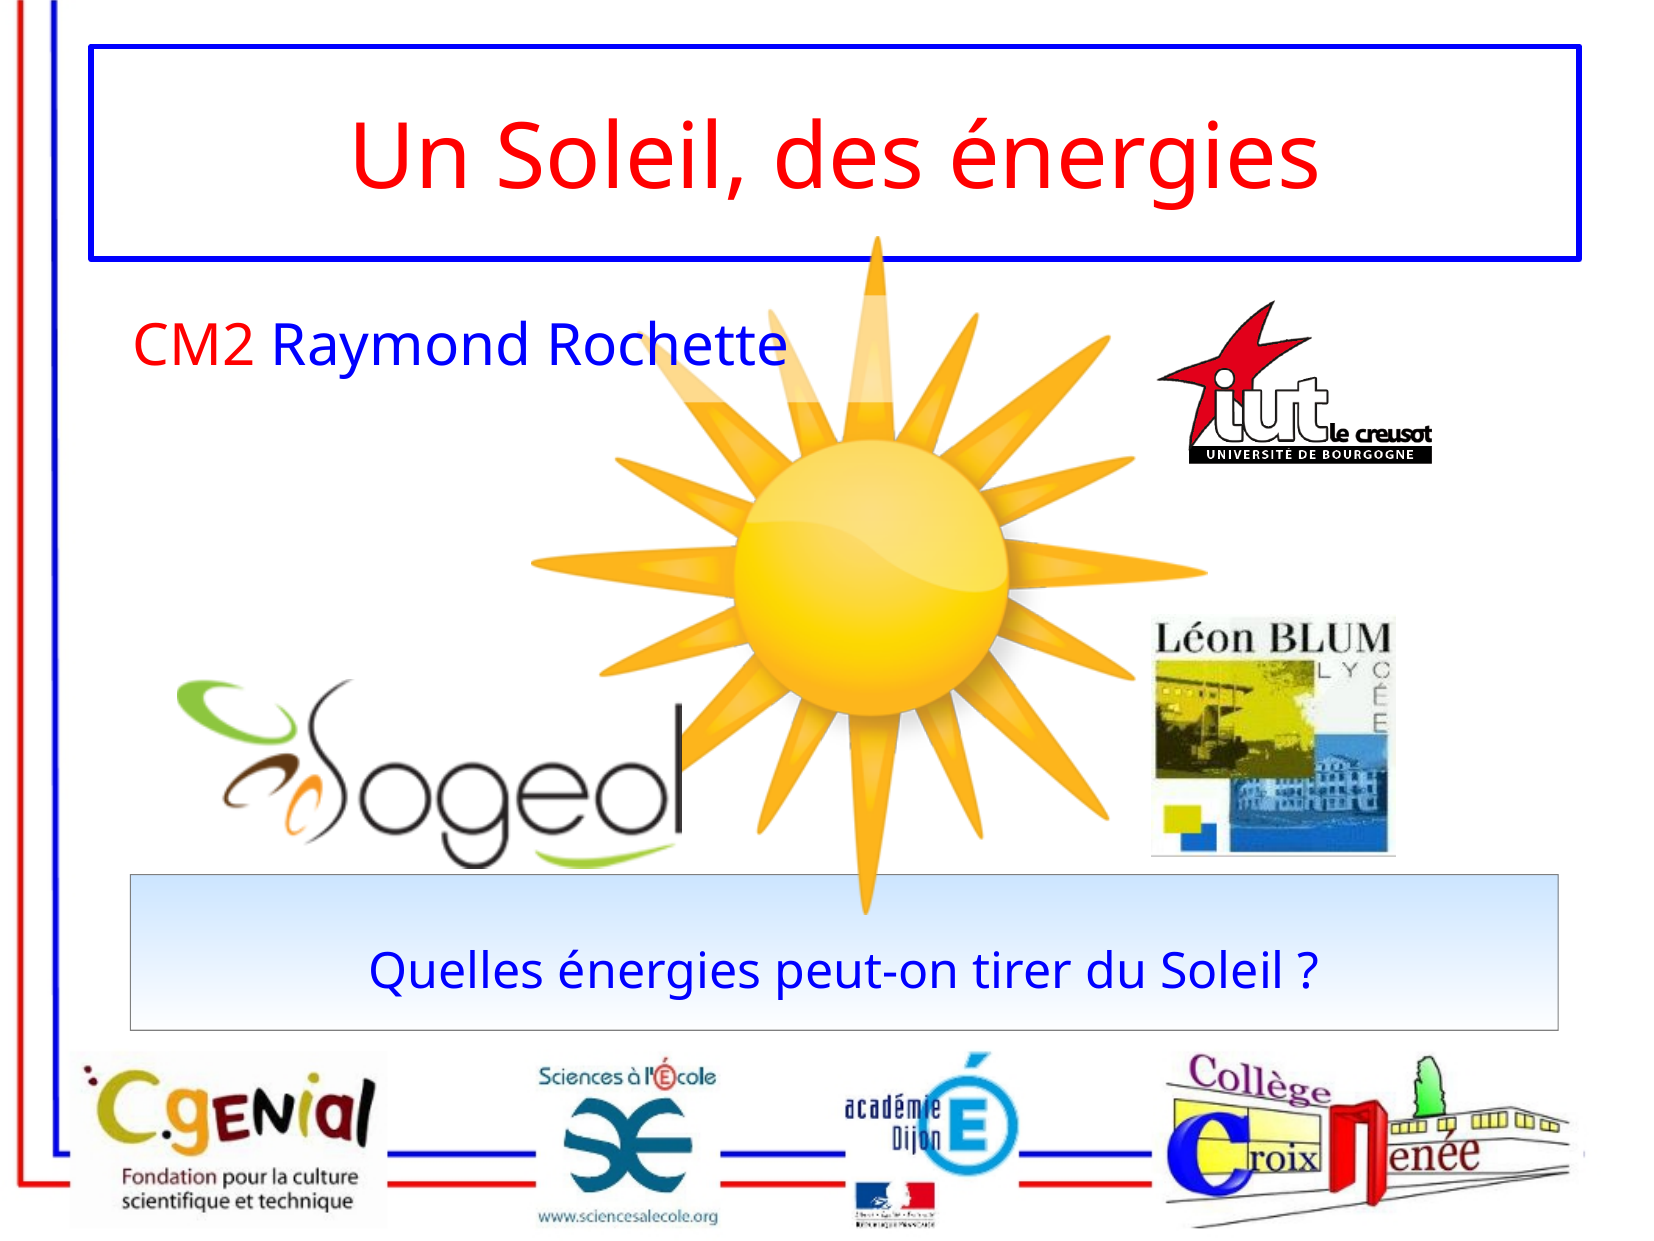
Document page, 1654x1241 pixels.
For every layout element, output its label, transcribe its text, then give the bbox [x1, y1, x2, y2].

text_box [835, 422, 839, 522]
text_box CM2 Raymond Rochette [118, 295, 910, 403]
title Un Soleil, des énergies [91, 46, 1580, 260]
title Quelles énergies peut-on tirer du Soleil ? [129, 874, 1559, 1031]
picture [0, 0, 1654, 1241]
